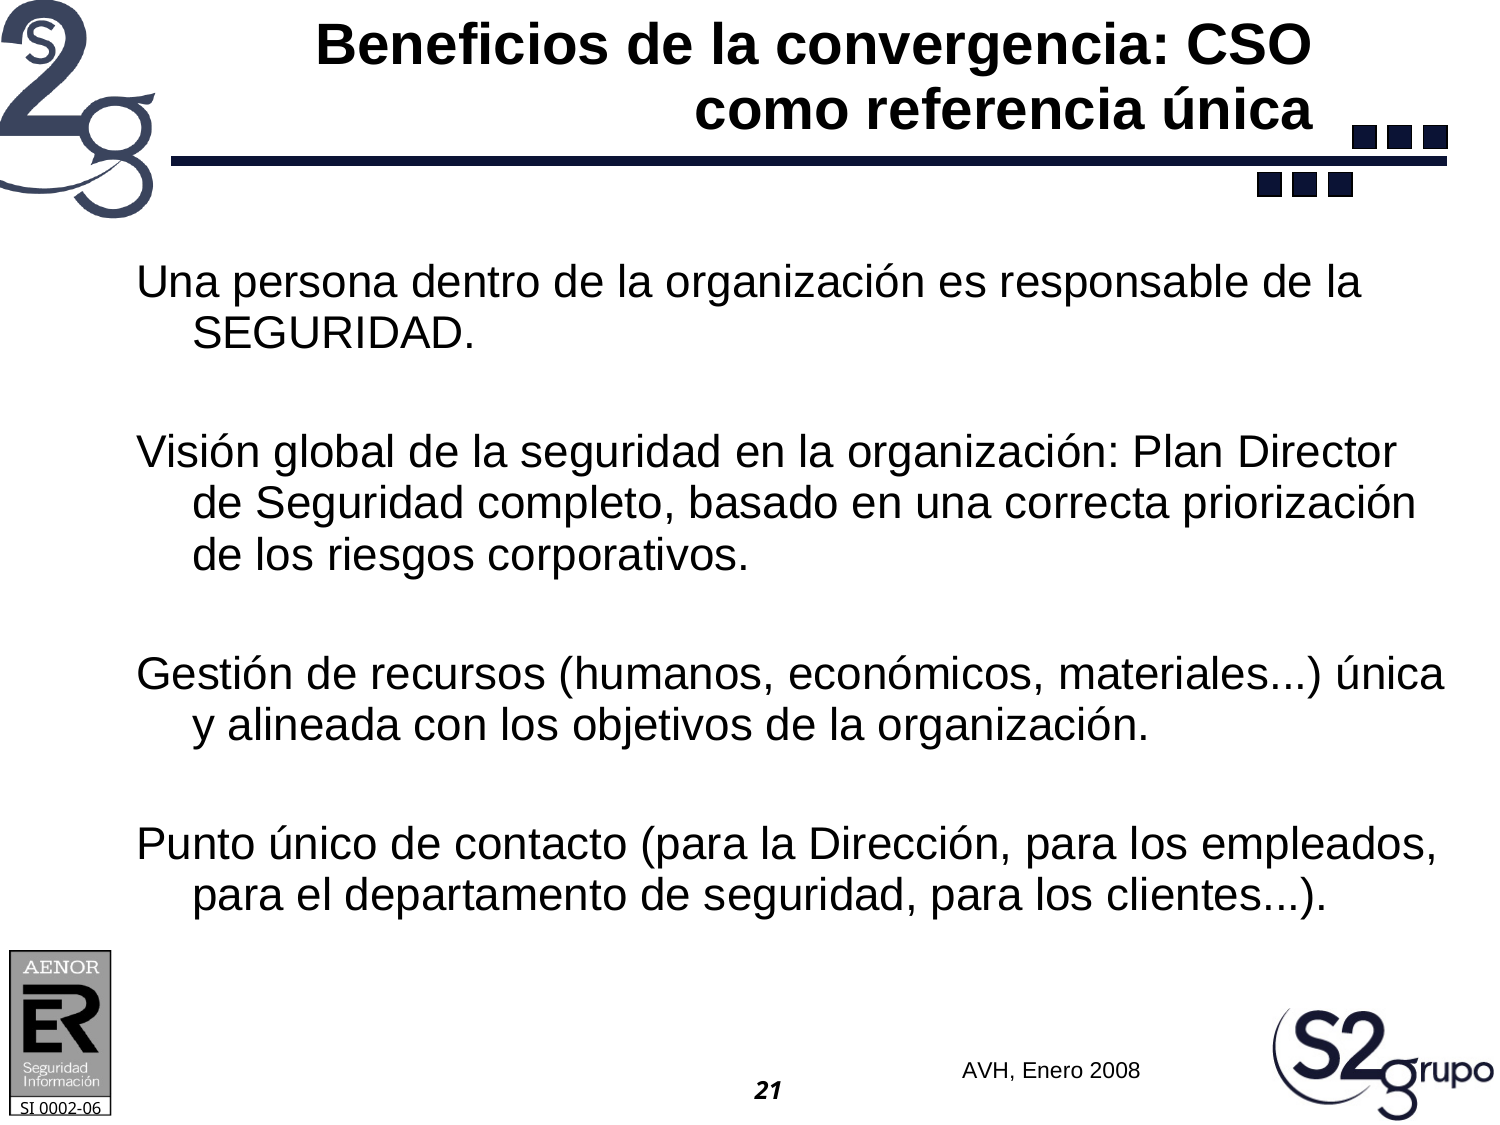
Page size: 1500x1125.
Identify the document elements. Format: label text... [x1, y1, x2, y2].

picture [1272, 1008, 1494, 1121]
picture [9, 950, 112, 1116]
text_box AVH, Enero 2008 [947, 1049, 1156, 1091]
list Una persona dentro de la organización es responsable de la SEGURIDAD. Visión global de la seguridad en la organización: Plan Director de Seguridad completo, basado en una correcta priorización de los riesgos corporativos. Gestión de recursos (humanos, económicos, materiales...) única y alineada con los objetivos de la organización. Punto único de contacto (para la Dirección, para los empleados, para el departamento de seguridad, para los clientes...). [120, 177, 1477, 971]
title Beneficios de la convergencia: CSO como referencia única [183, 3, 1329, 149]
picture [0, 0, 158, 220]
